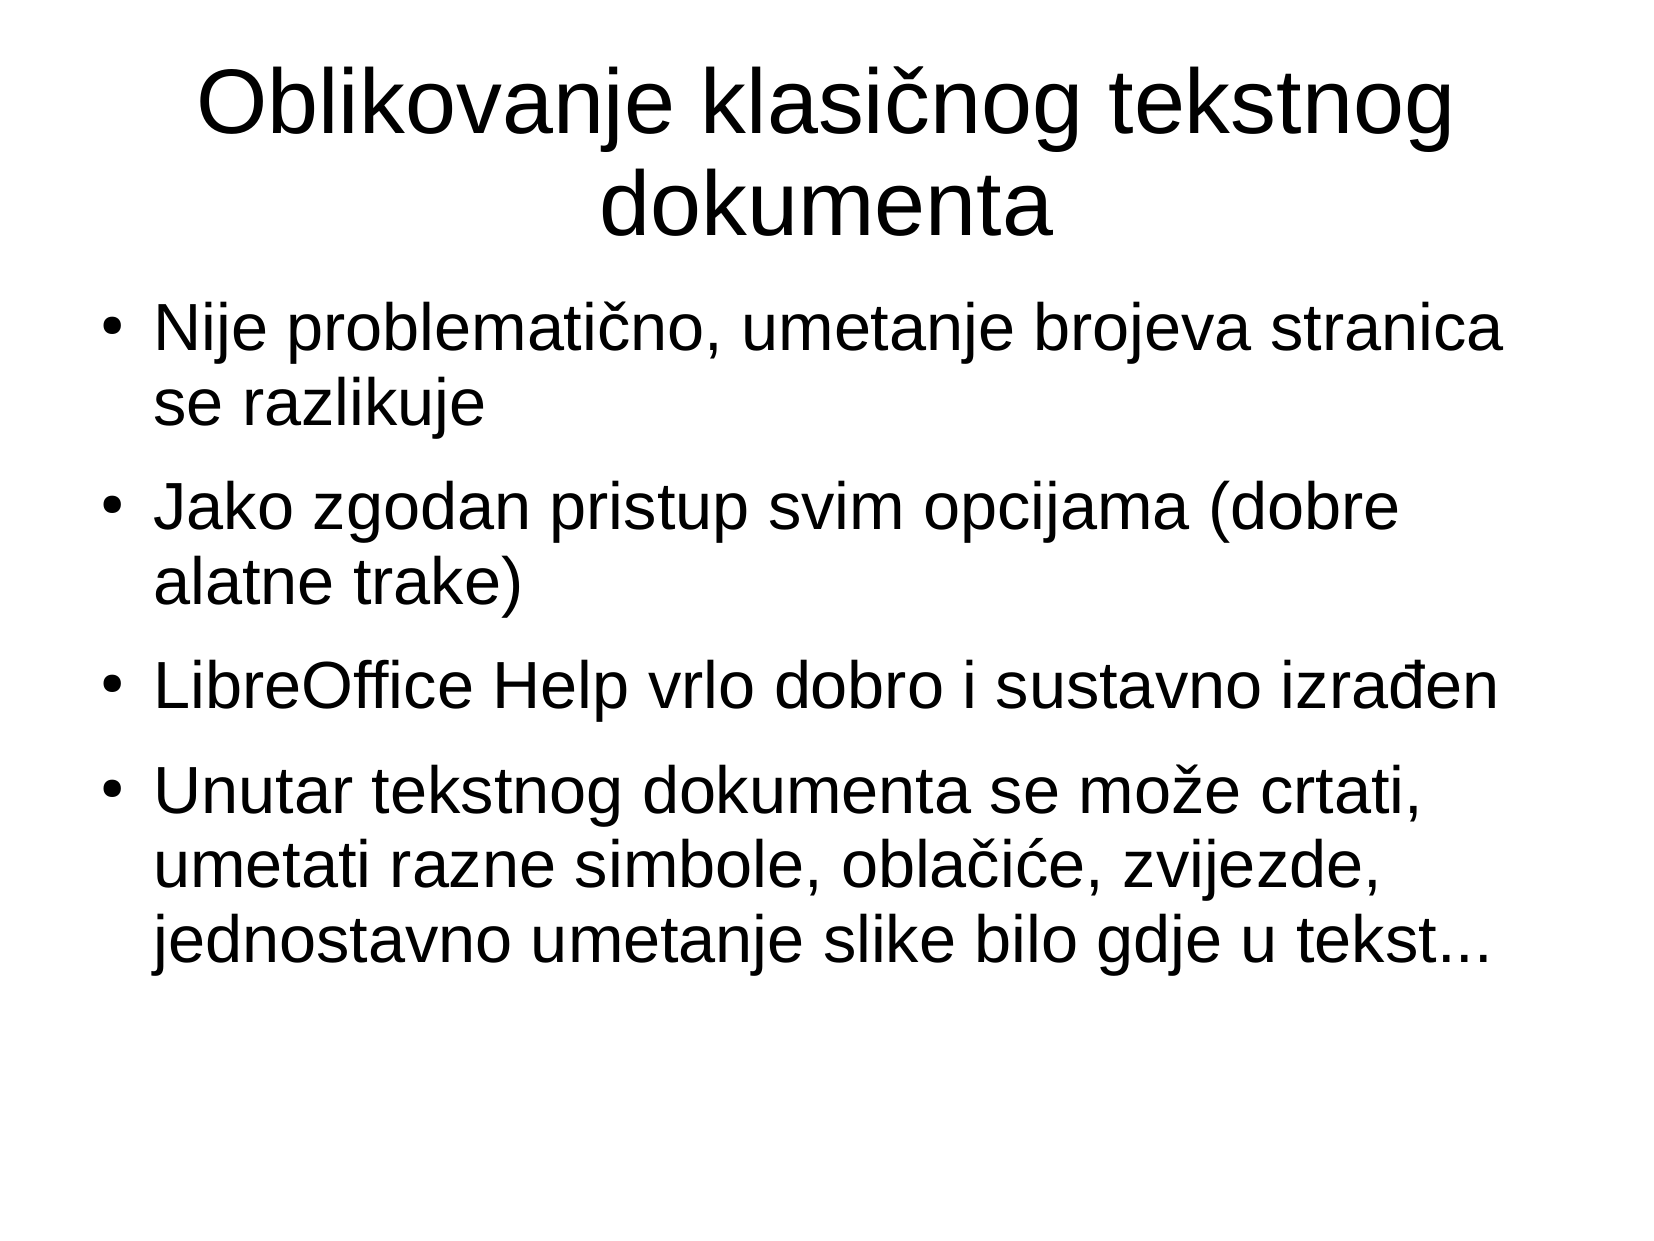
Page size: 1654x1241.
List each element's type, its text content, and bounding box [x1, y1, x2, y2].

title Oblikovanje klasičnog tekstnog dokumenta [82, 49, 1571, 257]
list Nije problematično, umetanje brojeva stranica se razlikuje Jako zgodan pristup svim opcijama (dobre alatne trake) LibreOffice Help vrlo dobro i sustavno izrađen Unutar tekstnog dokumenta se može crtati, umetati razne simbole, oblačiće, zvijezde, jednostavno umetanje slike bilo gdje u tekst... [82, 290, 1571, 1010]
